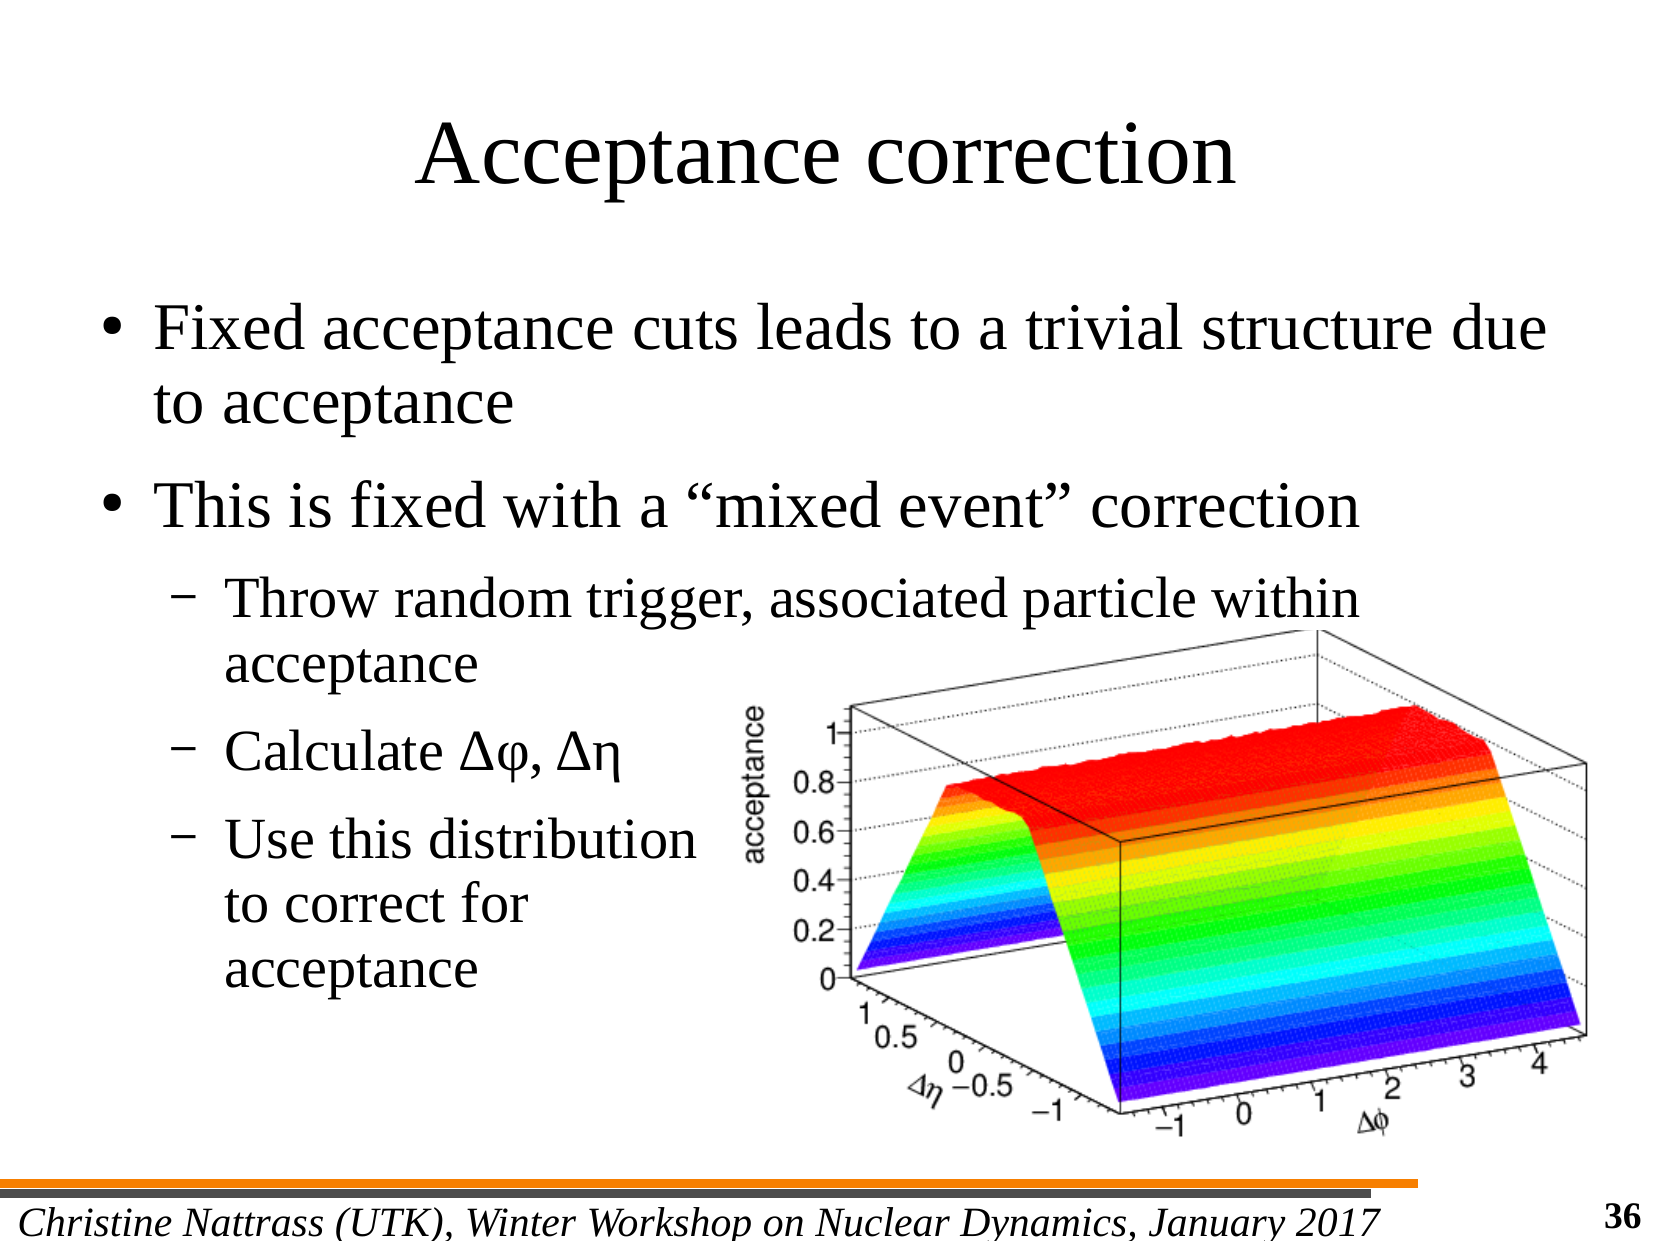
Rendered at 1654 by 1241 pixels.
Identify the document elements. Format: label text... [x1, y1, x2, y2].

picture [319, 585, 1636, 1241]
title Acceptance correction [82, 49, 1571, 257]
list Fixed acceptance cuts leads to a trivial structure due to acceptance This is fixed with a “mixed event” correction Throw random trigger, associated particle within acceptance Calculate Δφ, Δη Use this distribution to correct for acceptance [82, 290, 1571, 1010]
